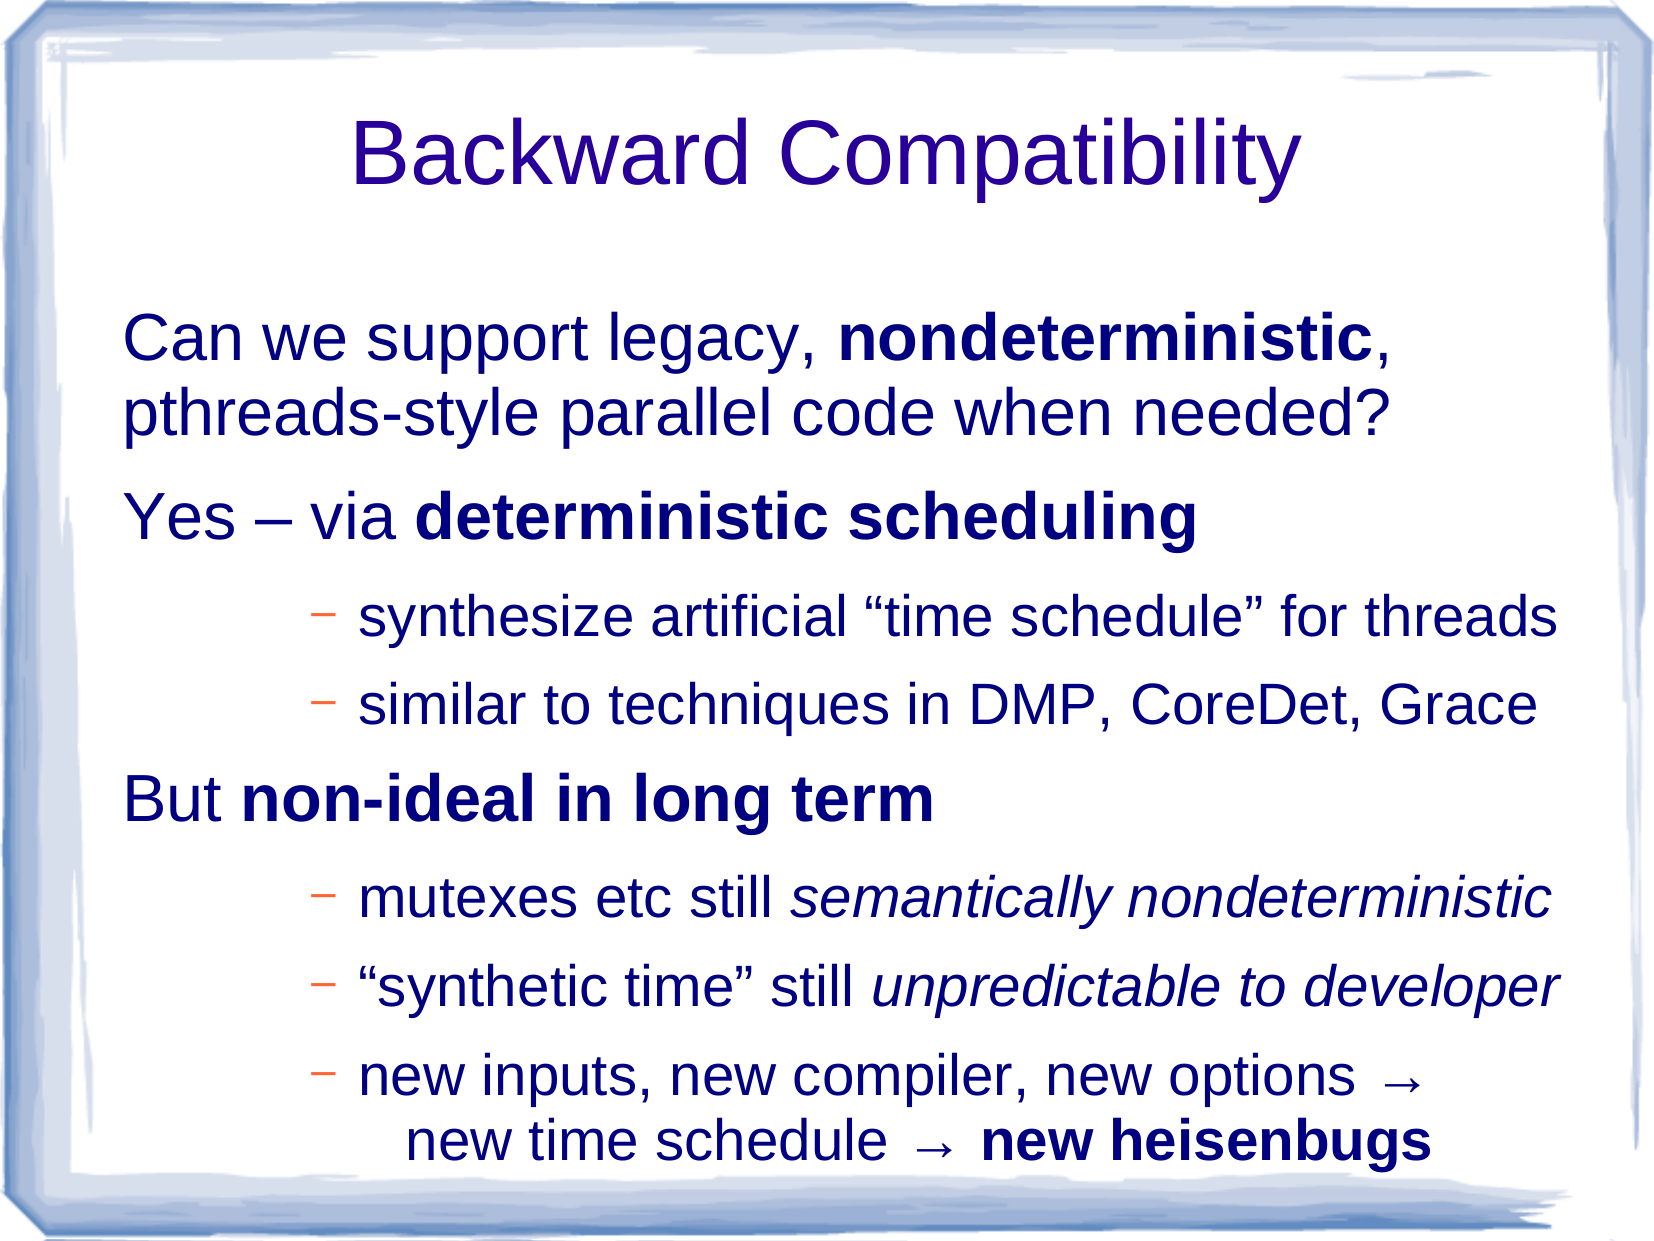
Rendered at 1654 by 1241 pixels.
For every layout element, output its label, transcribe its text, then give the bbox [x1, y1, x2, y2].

picture [0, 0, 1654, 1241]
title Backward Compatibility [82, 49, 1571, 257]
list Can we support legacy, nondeterministic, pthreads-style parallel code when needed? Yes – via deterministic scheduling synthesize artificial “time schedule” for threads similar to techniques in DMP, CoreDet, Grace But non-ideal in long term mutexes etc still semantically nondeterministic “synthetic time” still unpredictable to developer new inputs, new compiler, new options → new time schedule → new heisenbugs [122, 300, 1576, 1172]
